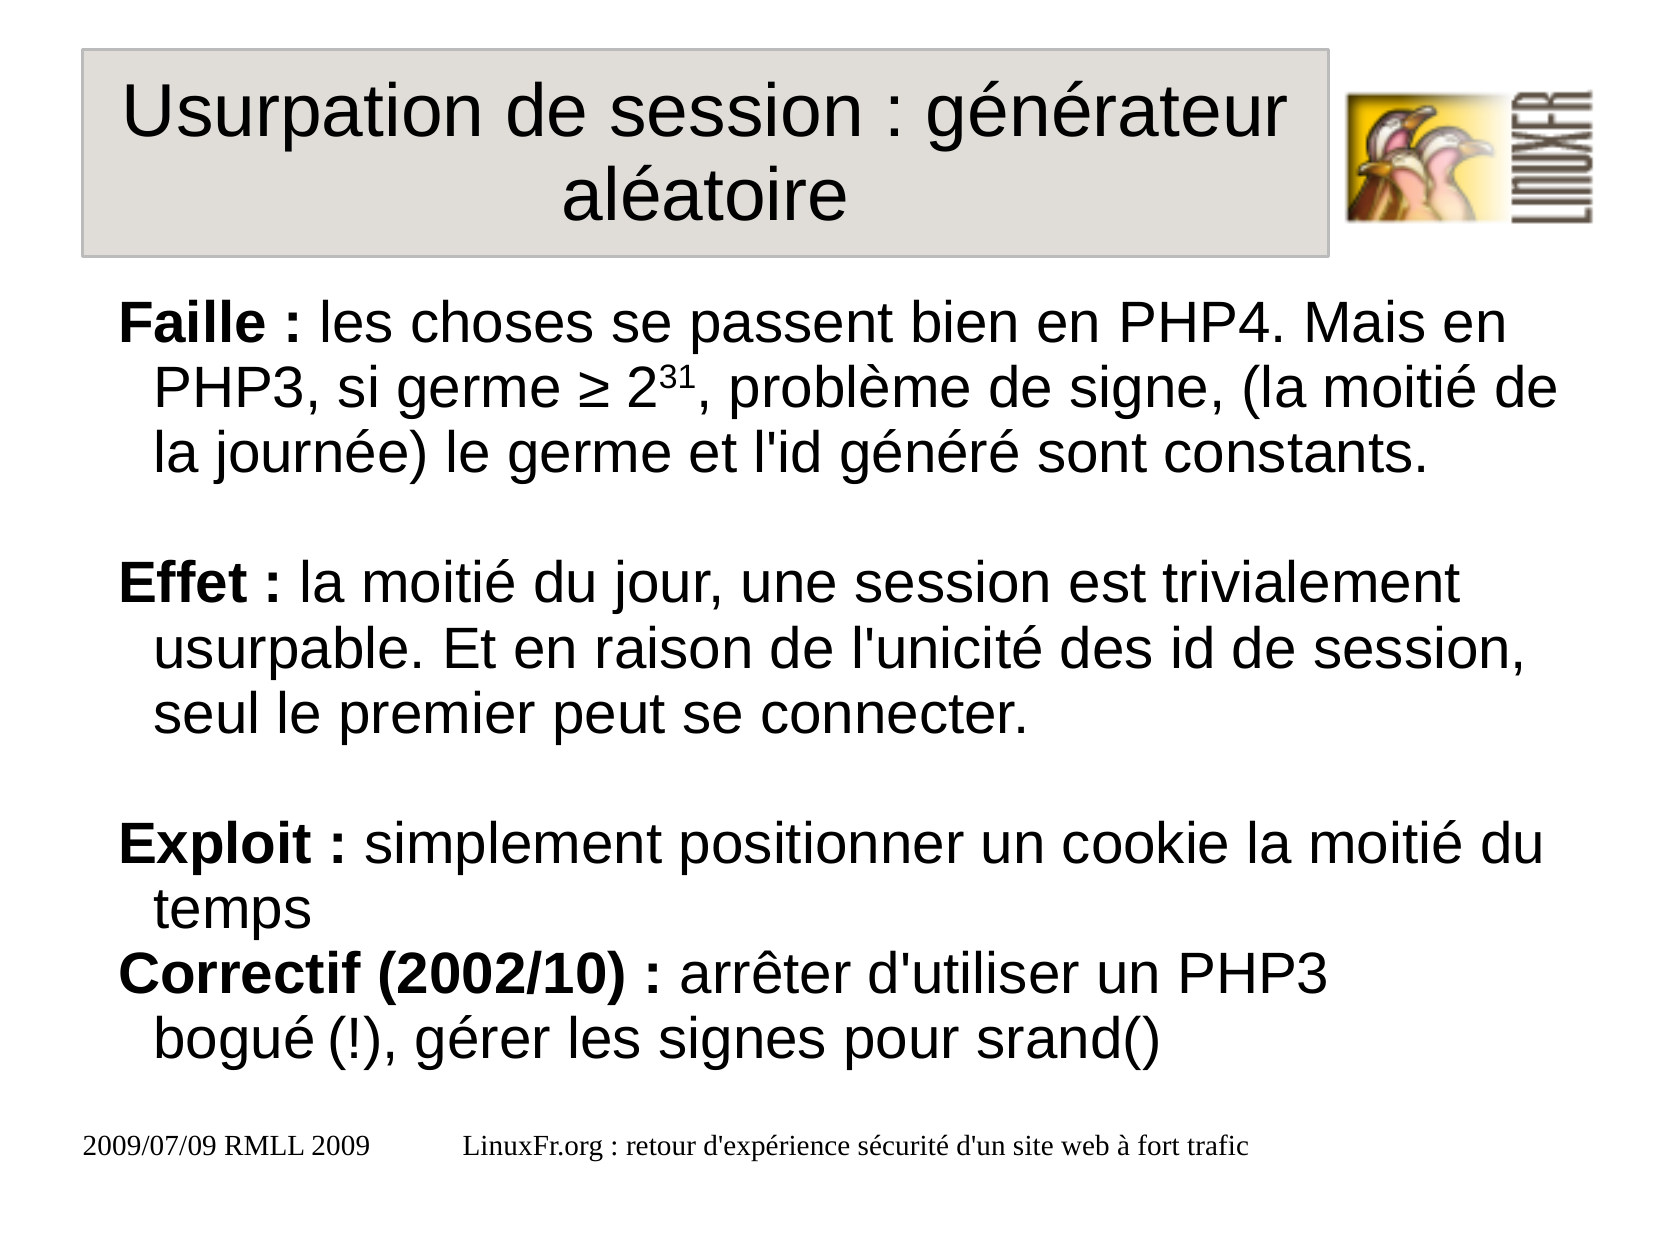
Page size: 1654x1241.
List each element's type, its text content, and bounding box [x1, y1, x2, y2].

subtitle Faille : les choses se passent bien en PHP4. Mais en PHP3, si germe ≥ 231, problème de signe, (la moitié de la journée) le germe et l'id généré sont constants. Effet : la moitié du jour, une session est trivialement usurpable. Et en raison de l'unicité des id de session, seul le premier peut se connecter. Exploit : simplement positionner un cookie la moitié du temps Correctif (2002/10) : arrêter d'utiliser un PHP3 bogué (!), gérer les signes pour srand() [82, 290, 1571, 1109]
title Usurpation de session : générateur aléatoire [82, 49, 1329, 257]
picture [1341, 88, 1601, 229]
